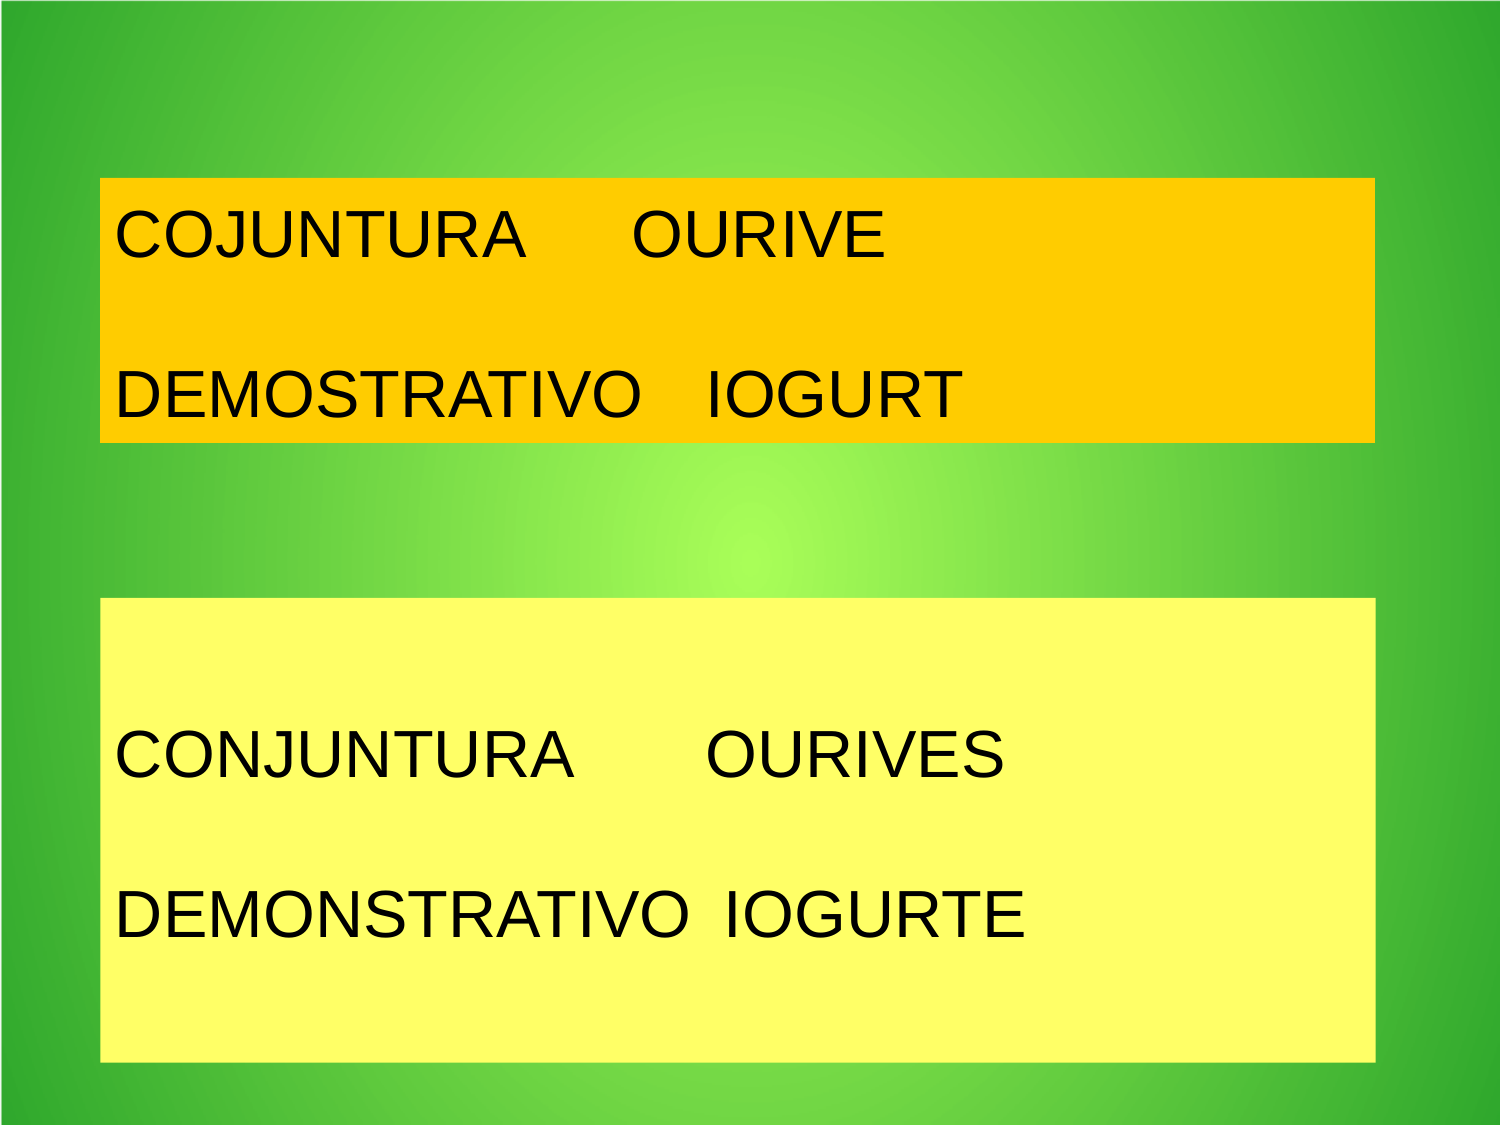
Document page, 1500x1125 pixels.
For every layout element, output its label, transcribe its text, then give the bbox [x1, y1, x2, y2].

picture [0, 0, 1500, 1125]
text_box CONJUNTURA OURIVES DEMONSTRATIVO IOGURTE [100, 597, 1376, 1063]
text_box COJUNTURA OURIVE DEMOSTRATIVO IOGURT [100, 177, 1375, 443]
